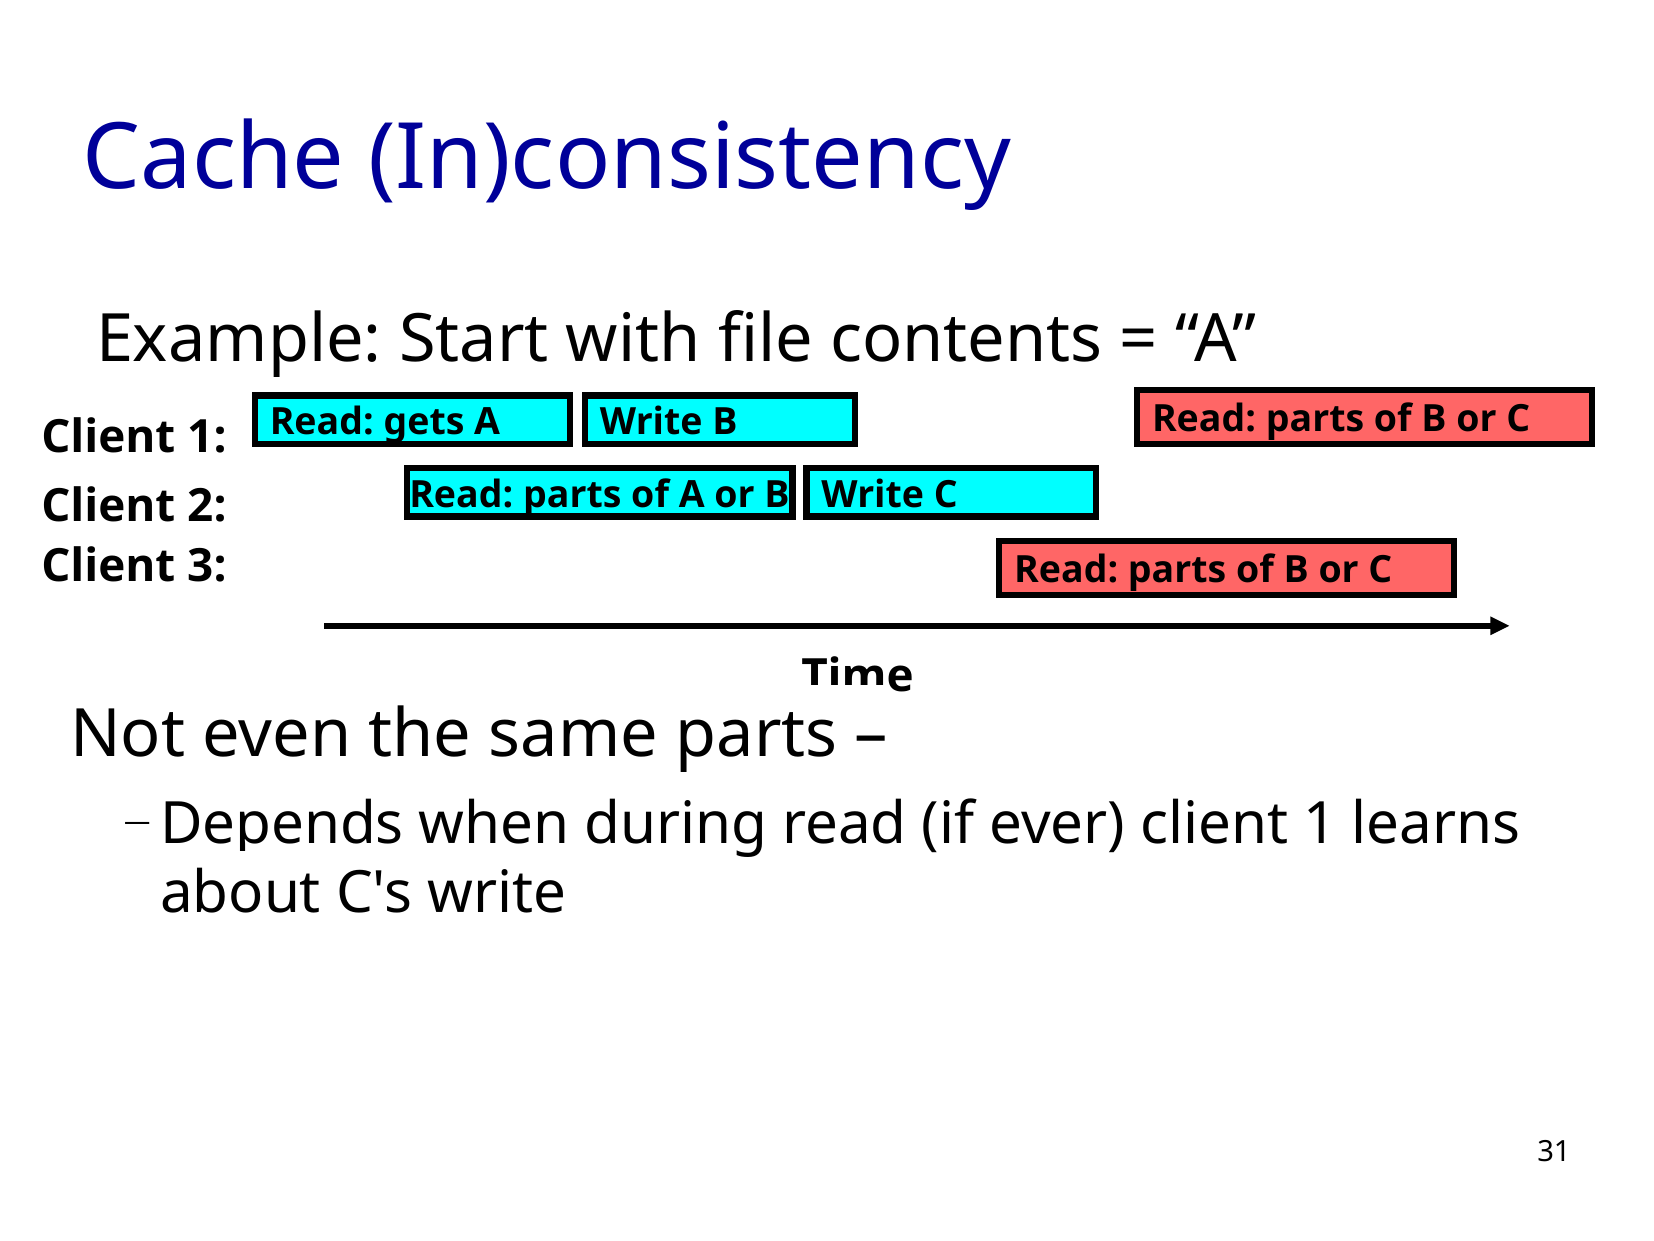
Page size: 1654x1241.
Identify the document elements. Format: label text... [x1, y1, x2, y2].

text_box Write C [806, 468, 1096, 517]
text_box Time [851, 671, 860, 685]
text_box Client 3: [26, 528, 317, 599]
text_box Time [867, 671, 876, 685]
list Not even the same parts – Depends when during read (if ever) client 1 learns about C's write [34, 690, 1606, 1165]
text_box Client 2: [26, 468, 317, 528]
text_box Client 1: [26, 399, 317, 468]
text_box Time [786, 637, 1004, 690]
text_box Read: parts of B or C [1137, 389, 1592, 444]
title Cache (In)consistency [82, 49, 1571, 257]
text_box Read: parts of B or C [999, 540, 1454, 595]
text_box Read: gets A [255, 395, 571, 444]
text_box Write B [585, 395, 856, 444]
list Example: Start with file contents = “A” [60, 290, 1571, 541]
text_box Read: parts of A or B [406, 468, 793, 517]
